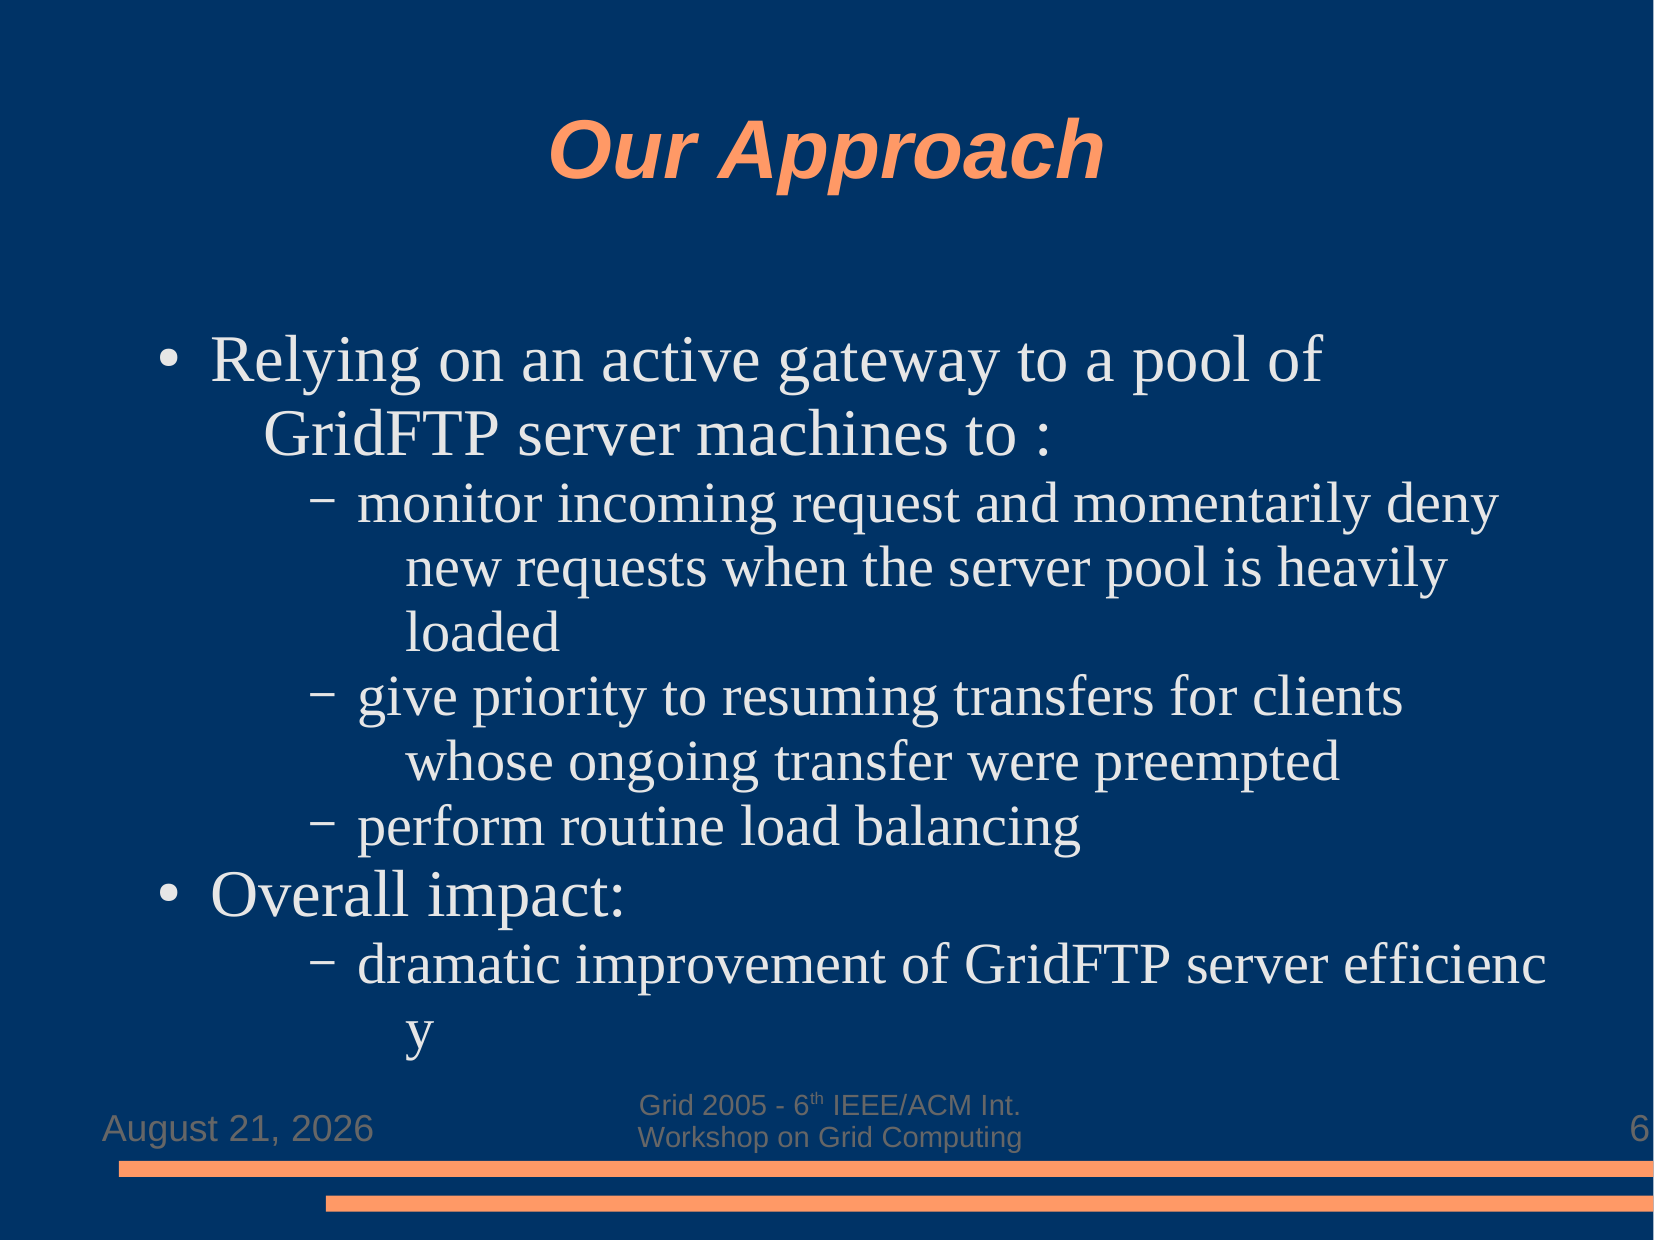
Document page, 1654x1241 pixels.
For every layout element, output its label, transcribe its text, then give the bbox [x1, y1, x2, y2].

list Relying on an active gateway to a pool of GridFTP server machines to : monitor incoming request and momentarily deny new requests when the server pool is heavily loaded give priority to resuming transfers for clients whose ongoing transfer were preempted perform routine load balancing Overall impact: dramatic improvement of GridFTP server efficiency [121, 322, 1561, 1133]
title Our Approach [121, 46, 1534, 254]
